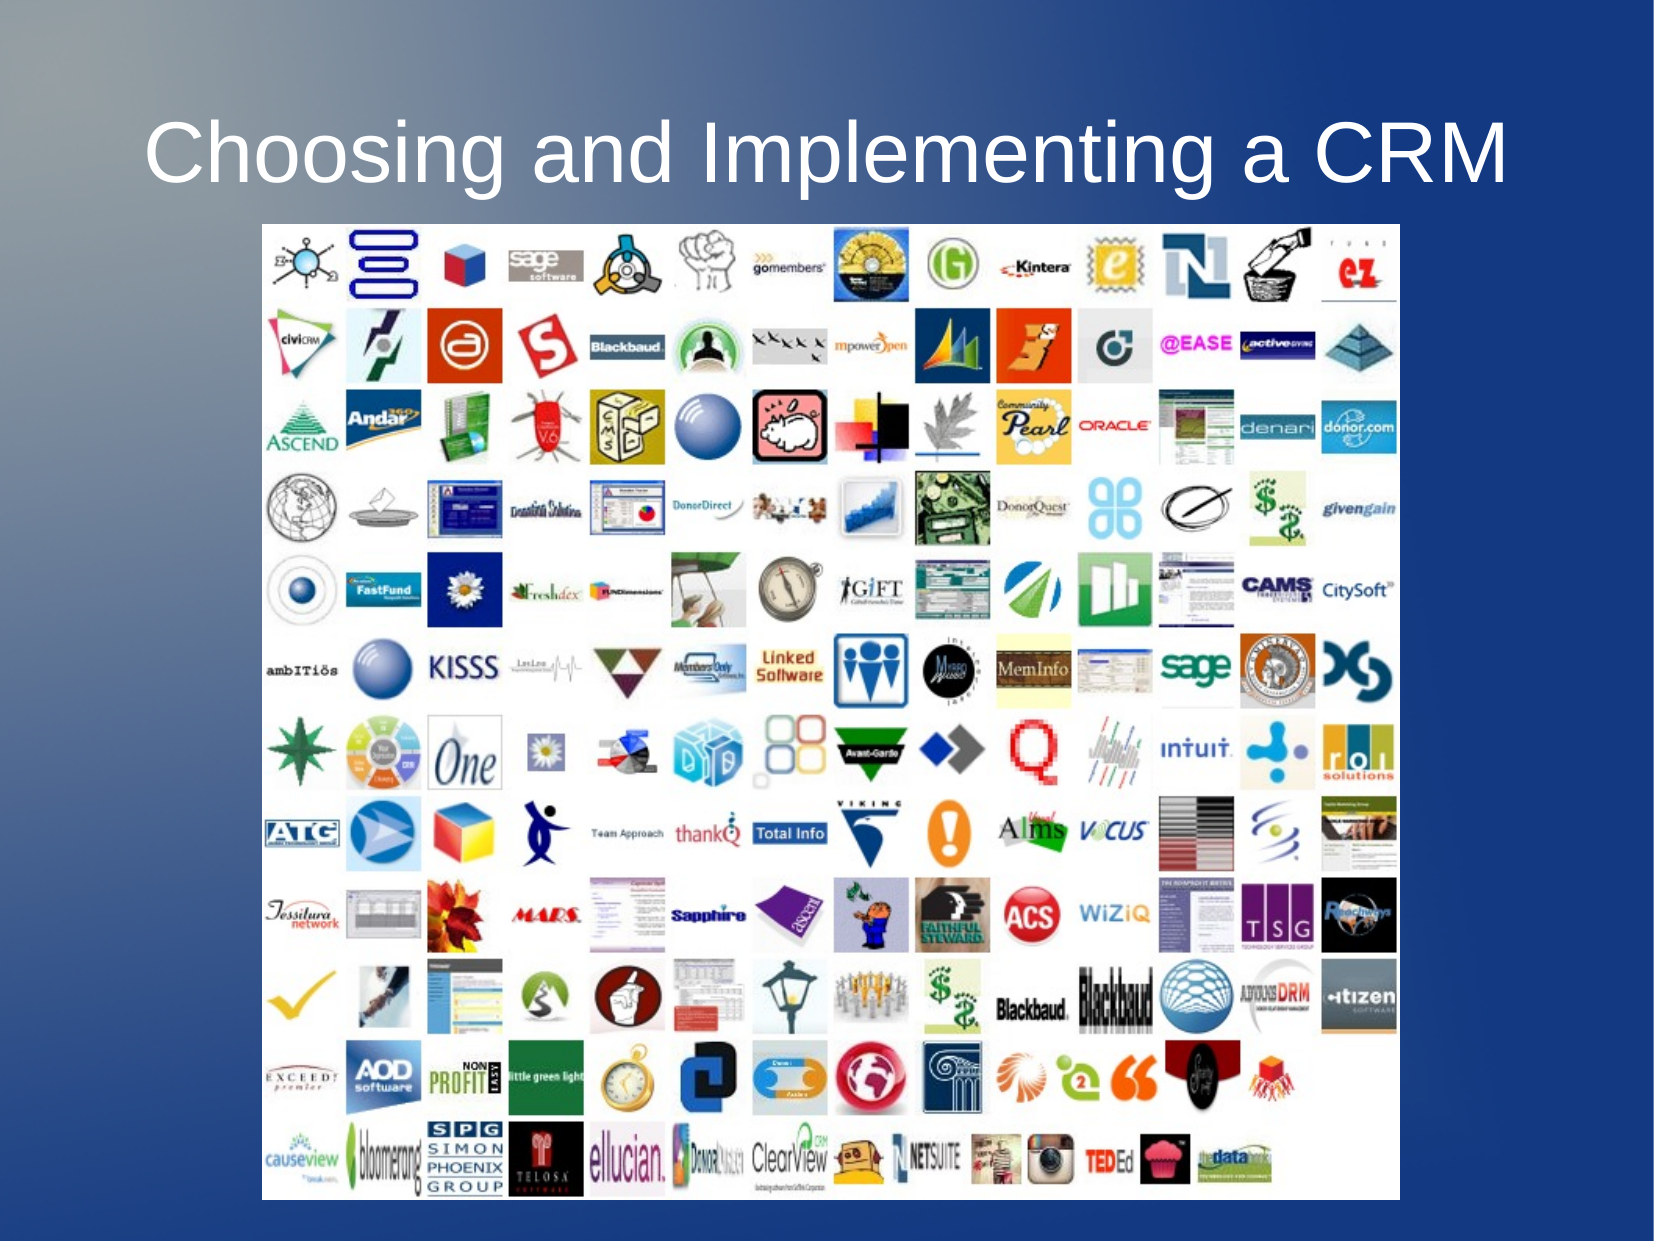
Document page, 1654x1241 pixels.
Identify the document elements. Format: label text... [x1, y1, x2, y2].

picture [0, 0, 1654, 1241]
title Choosing and Implementing a CRM [82, 49, 1571, 257]
